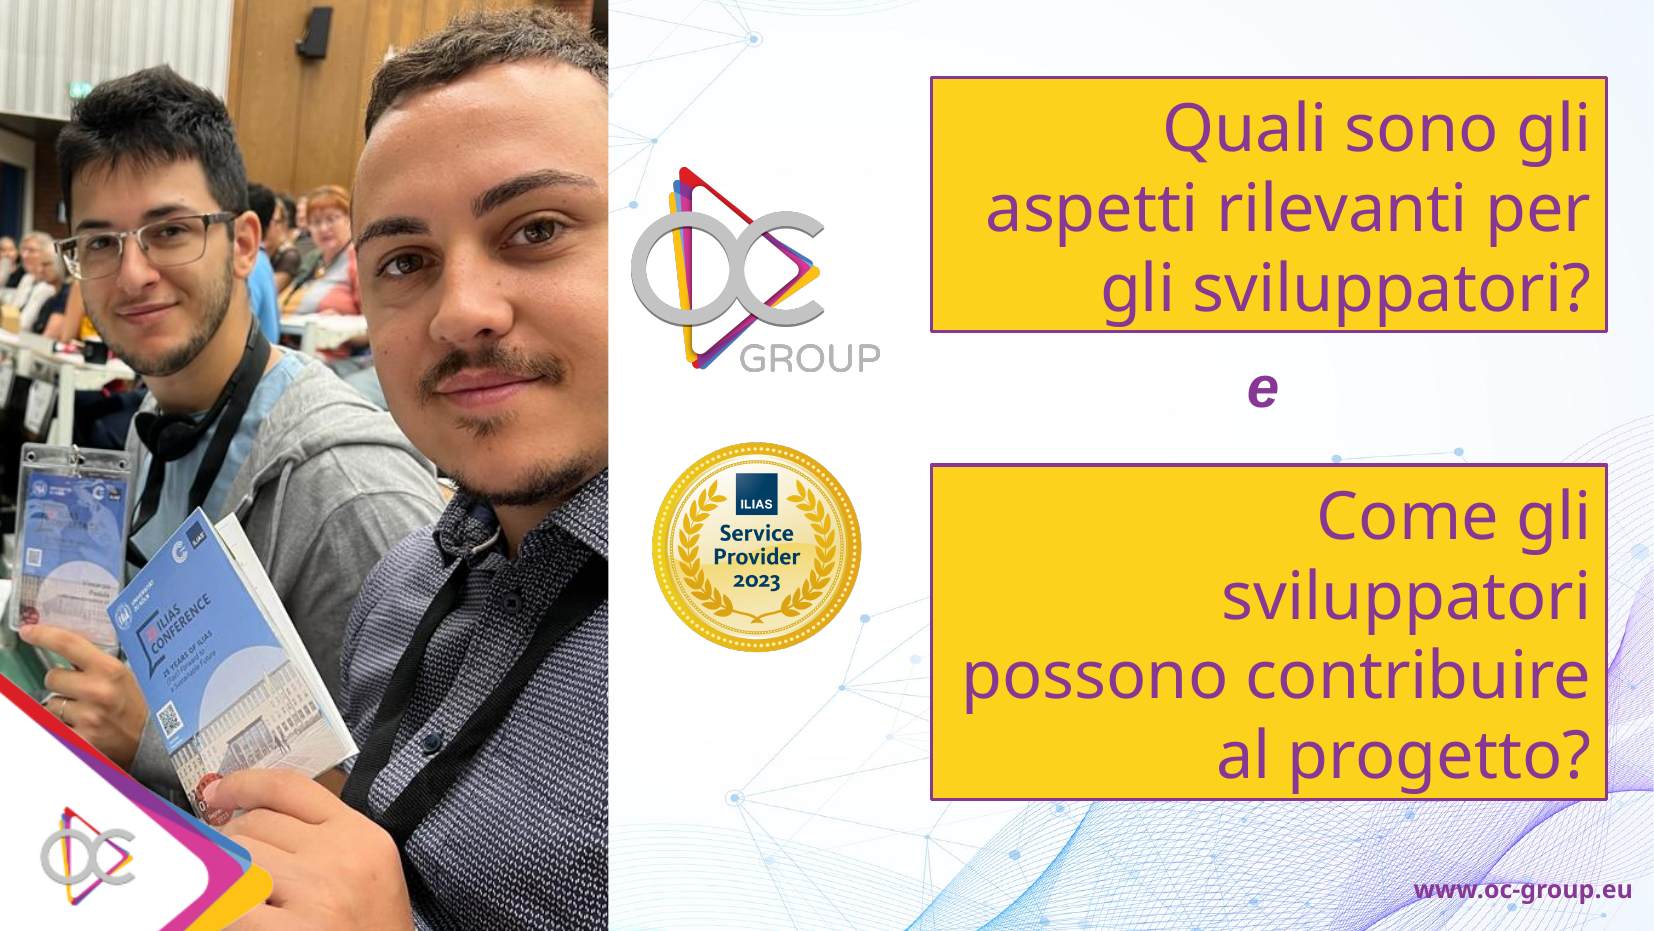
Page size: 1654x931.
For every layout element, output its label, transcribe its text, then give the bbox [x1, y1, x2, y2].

text_box Come gli sviluppatori possono contribuire al progetto? [931, 465, 1607, 800]
text_box www.oc-group.eu [1398, 866, 1654, 916]
picture [0, 0, 1654, 931]
text_box e [1232, 342, 1318, 427]
text_box Quali sono gli aspetti rilevanti per gli sviluppatori? [931, 77, 1607, 332]
